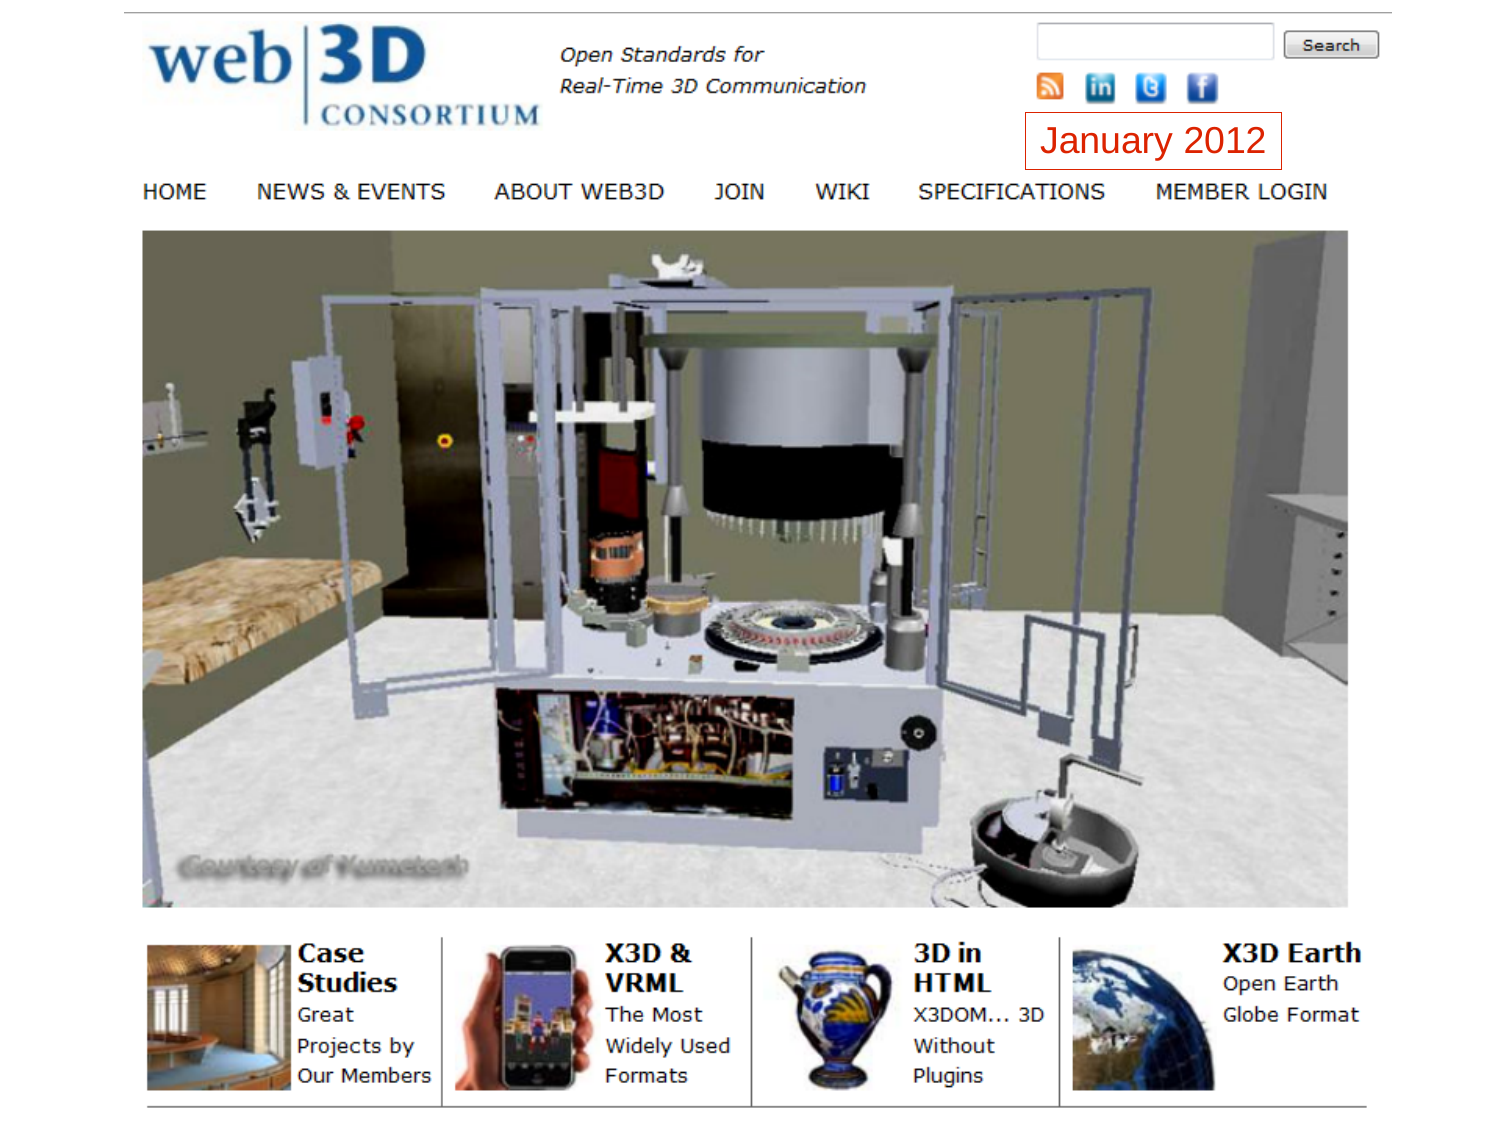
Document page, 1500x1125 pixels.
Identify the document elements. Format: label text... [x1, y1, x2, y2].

text_box January 2012 [1025, 112, 1281, 170]
picture [124, 12, 1392, 1122]
